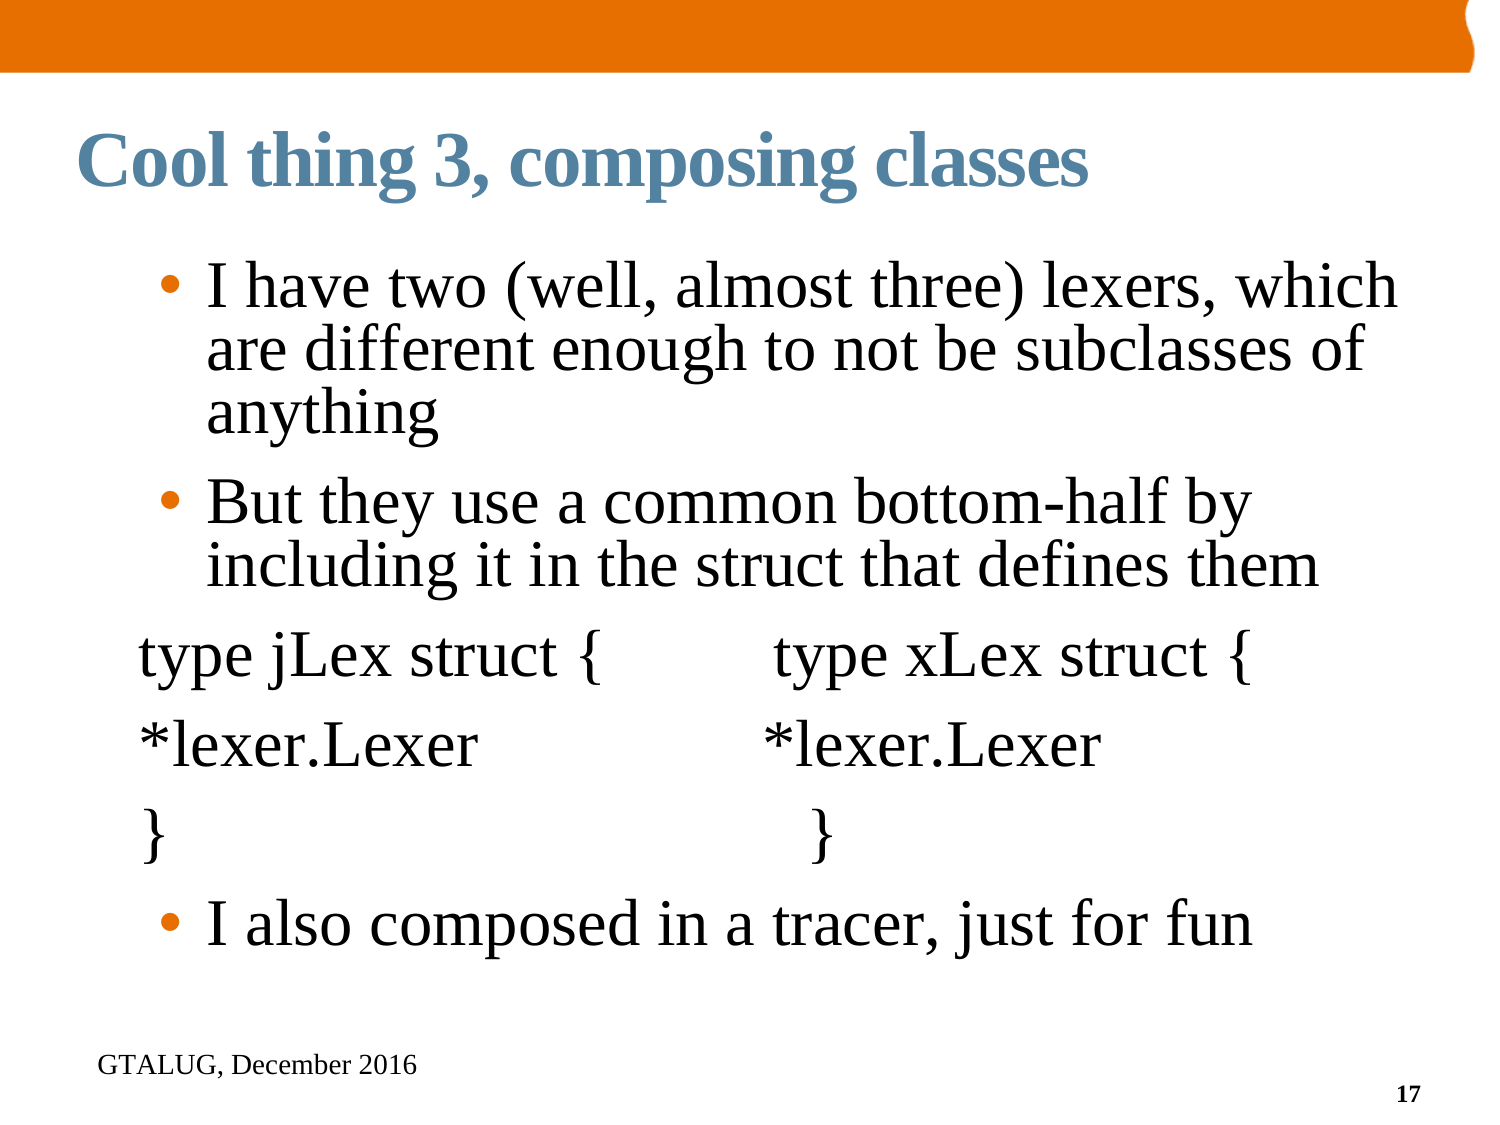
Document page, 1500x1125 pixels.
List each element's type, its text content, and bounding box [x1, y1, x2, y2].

title Cool thing 3, composing classes [75, 122, 1438, 228]
picture [0, 0, 1500, 75]
list I have two (well, almost three) lexers, which are different enough to not be subclasses of anything But they use a common bottom-half by including it in the struct that defines them type jLex struct { type xLex struct { *lexer.Lexer *lexer.Lexer } } I also composed in a tracer, just for fun [64, 257, 1402, 1017]
